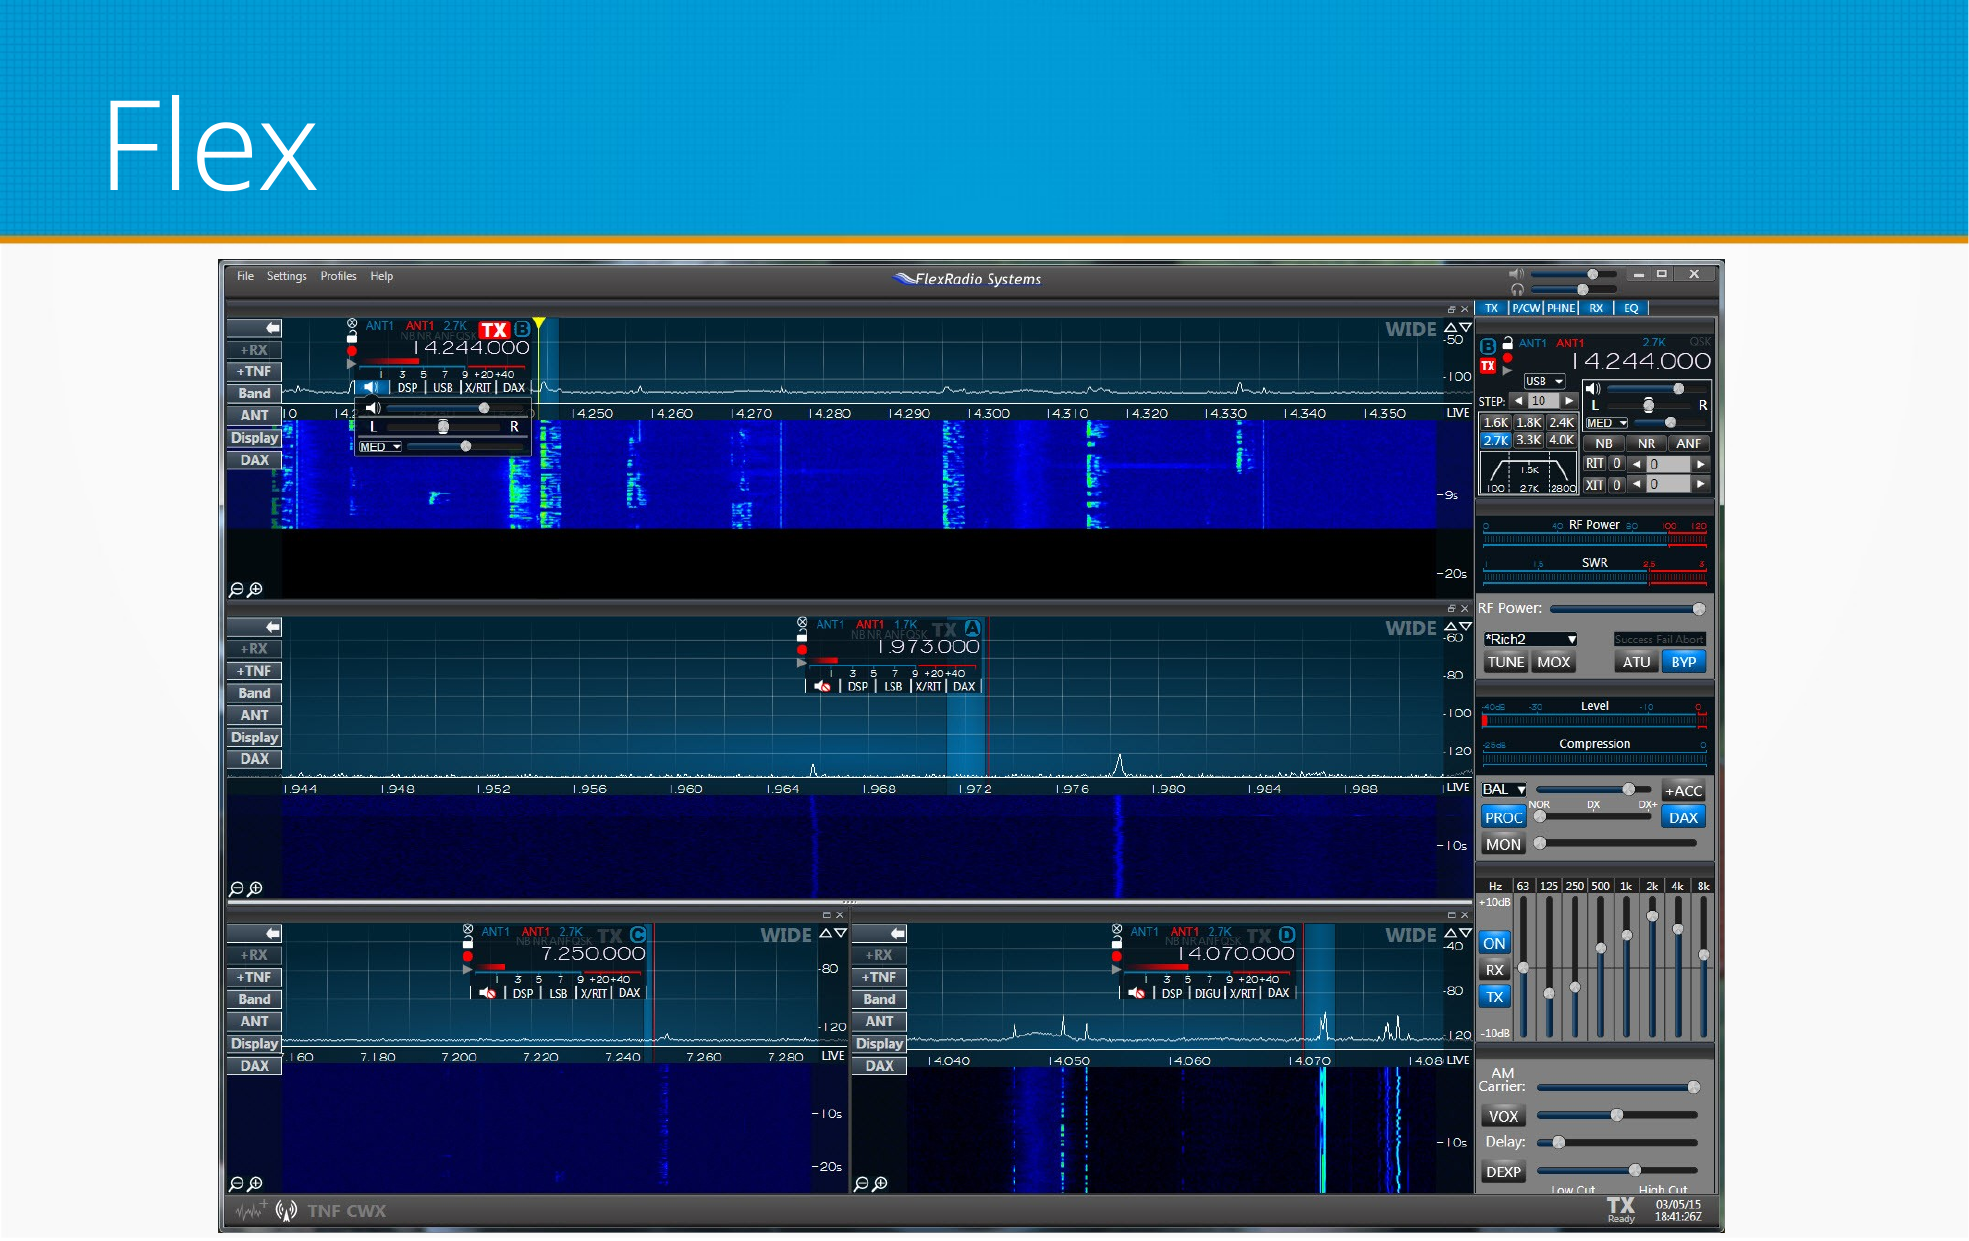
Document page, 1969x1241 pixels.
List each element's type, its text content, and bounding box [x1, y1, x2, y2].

title Flex [98, 19, 1870, 227]
picture [0, 233, 1969, 1241]
